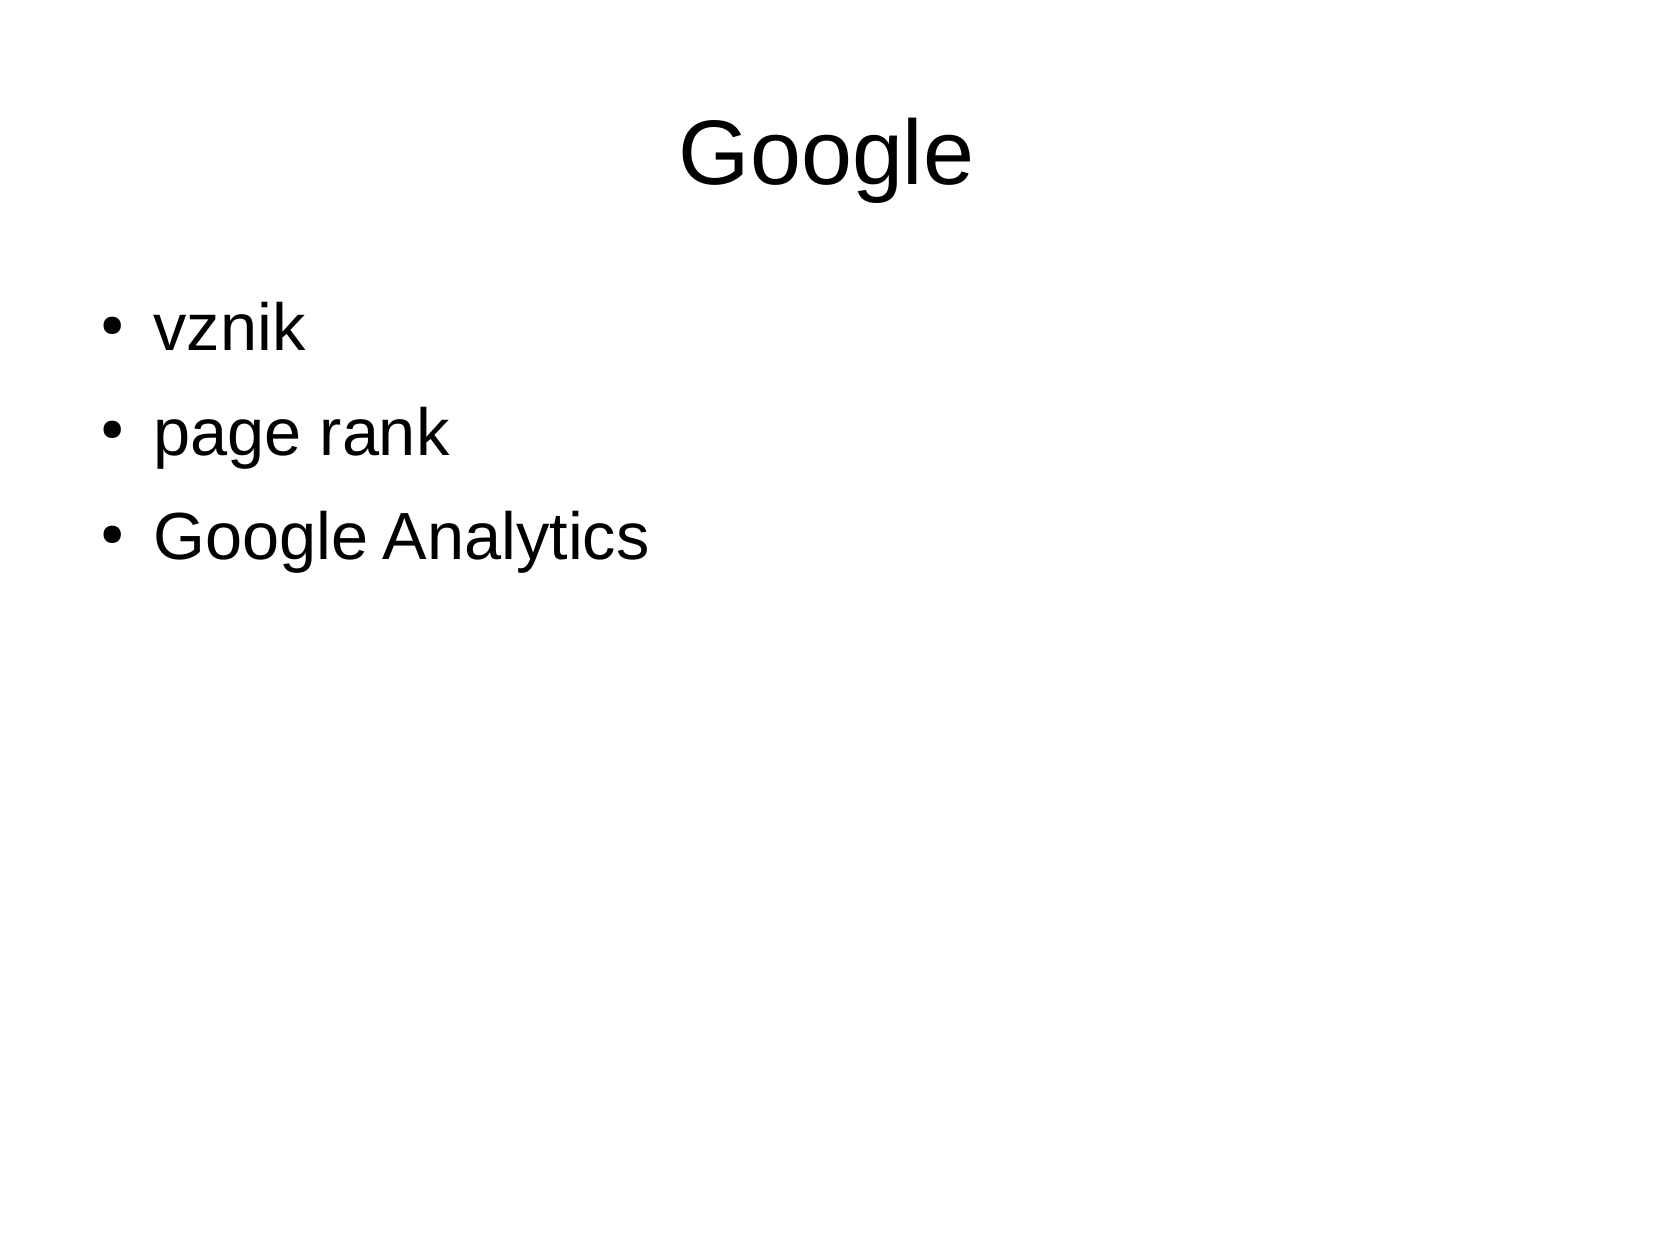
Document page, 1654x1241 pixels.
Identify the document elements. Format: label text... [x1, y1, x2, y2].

list vznik page rank Google Analytics [82, 290, 1571, 1109]
title Google [82, 49, 1571, 257]
